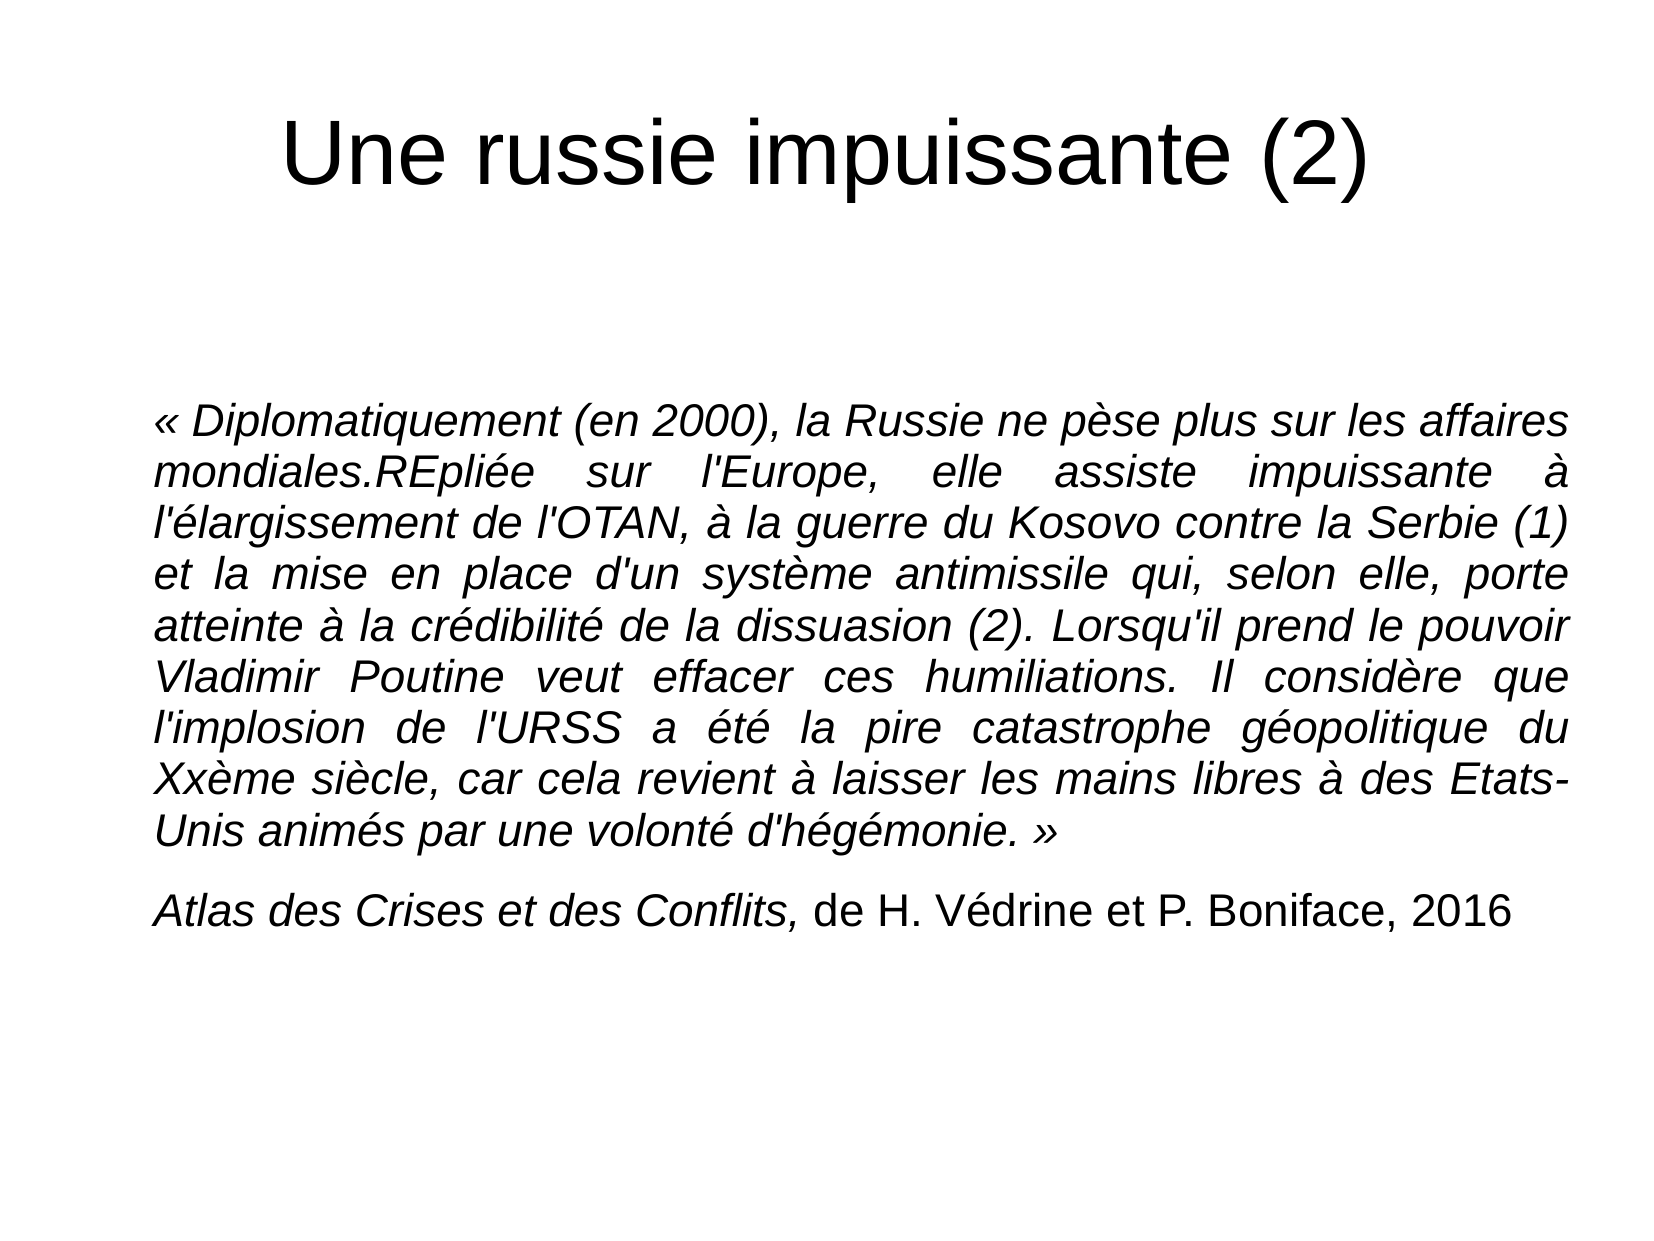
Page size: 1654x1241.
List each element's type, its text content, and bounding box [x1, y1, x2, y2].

list « Diplomatiquement (en 2000), la Russie ne pèse plus sur les affaires mondiales.REpliée sur l'Europe, elle assiste impuissante à l'élargissement de l'OTAN, à la guerre du Kosovo contre la Serbie (1) et la mise en place d'un système antimissile qui, selon elle, porte atteinte à la crédibilité de la dissuasion (2). Lorsqu'il prend le pouvoir Vladimir Poutine veut effacer ces humiliations. Il considère que l'implosion de l'URSS a été la pire catastrophe géopolitique du Xxème siècle, car cela revient à laisser les mains libres à des Etats-Unis animés par une volonté d'hégémonie. » Atlas des Crises et des Conflits, de H. Védrine et P. Boniface, 2016 [82, 290, 1571, 1109]
title Une russie impuissante (2) [82, 49, 1571, 257]
